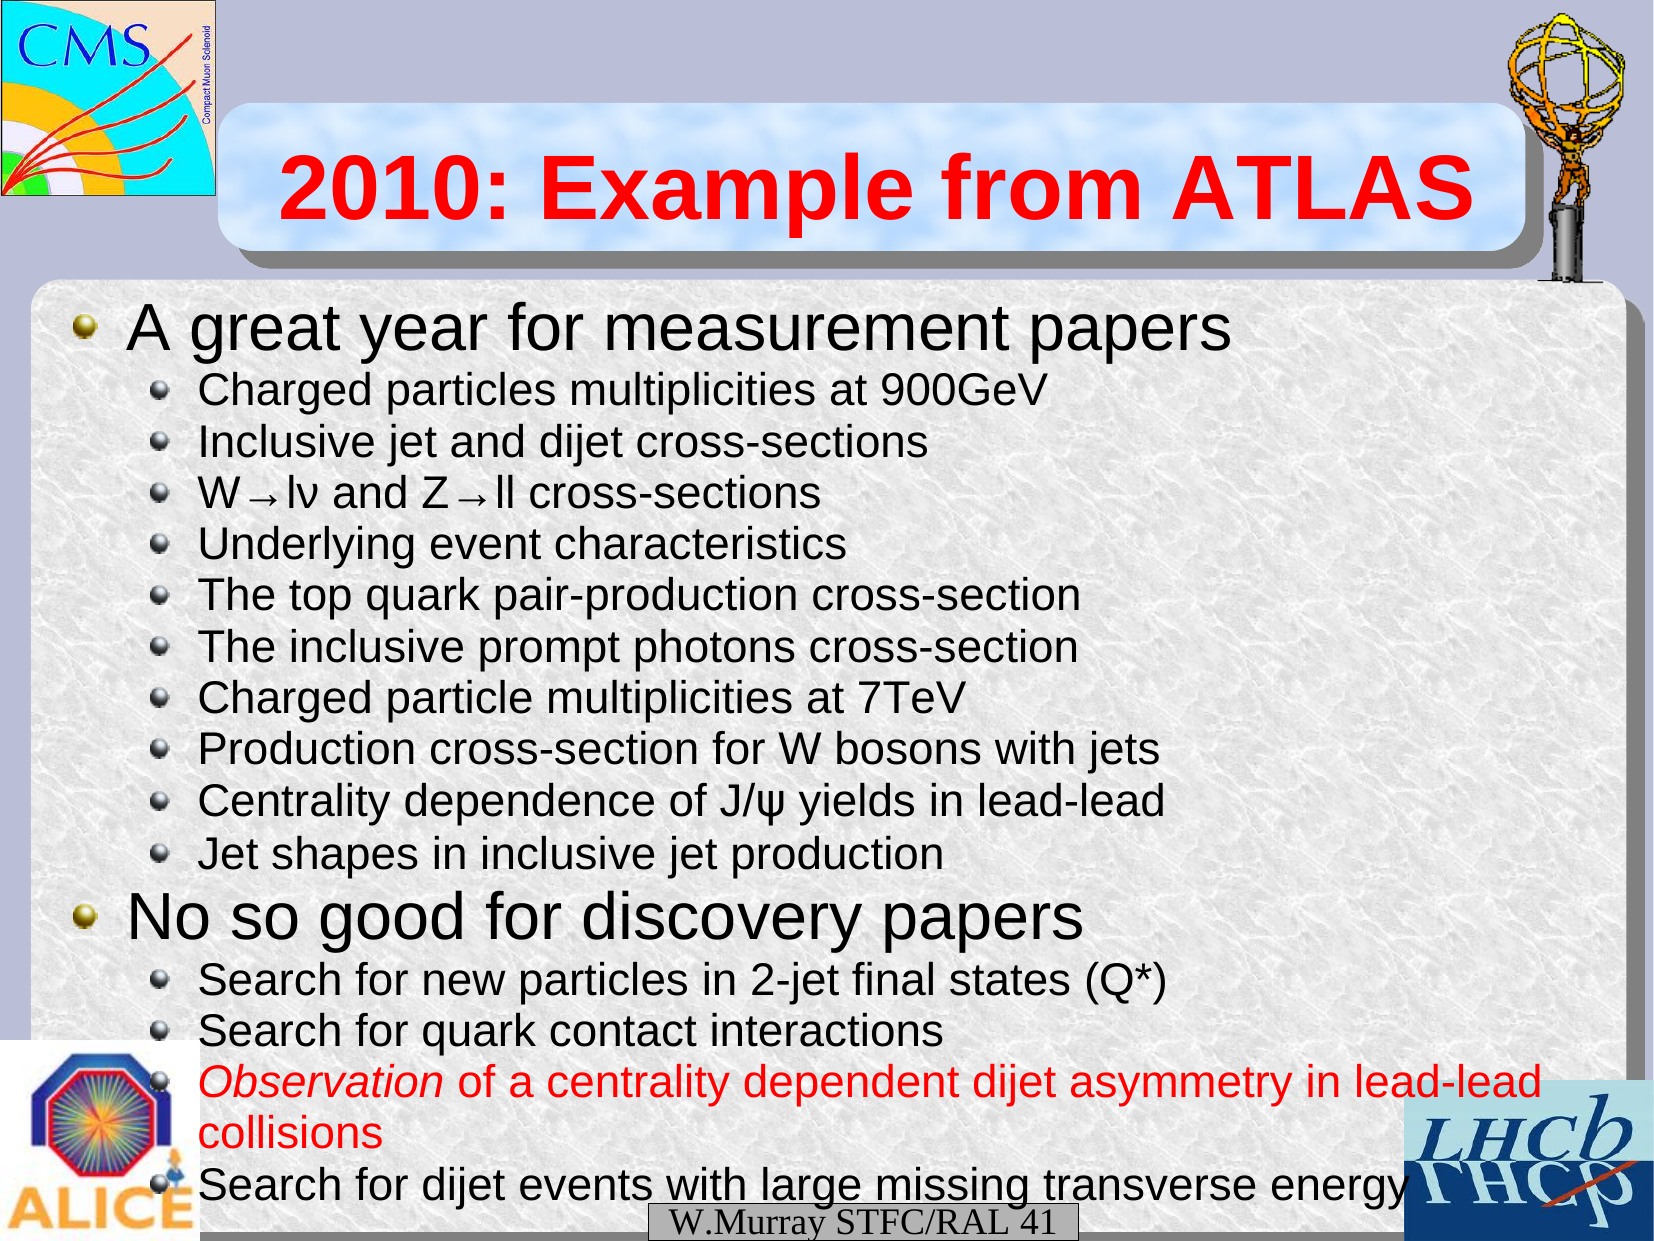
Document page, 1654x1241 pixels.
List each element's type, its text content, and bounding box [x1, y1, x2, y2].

picture [0, 0, 1654, 1241]
picture [0, 0, 216, 196]
title 2010: Example from ATLAS [244, 112, 1512, 263]
list A great year for measurement papers Charged particles multiplicities at 900GeV Inclusive jet and dijet cross-sections W→lν and Z→ll cross-sections Underlying event characteristics The top quark pair-production cross-section The inclusive prompt photons cross-section Charged particle multiplicities at 7TeV Production cross-section for W bosons with jets Centrality dependence of J/ψ yields in lead-lead Jet shapes in inclusive jet production No so good for discovery papers Search for new particles in 2-jet final states (Q*) Search for quark contact interactions Observation of a centrality dependent dijet asymmetry in lead-lead collisions Search for dijet events with large missing transverse energy [55, 289, 1590, 1210]
